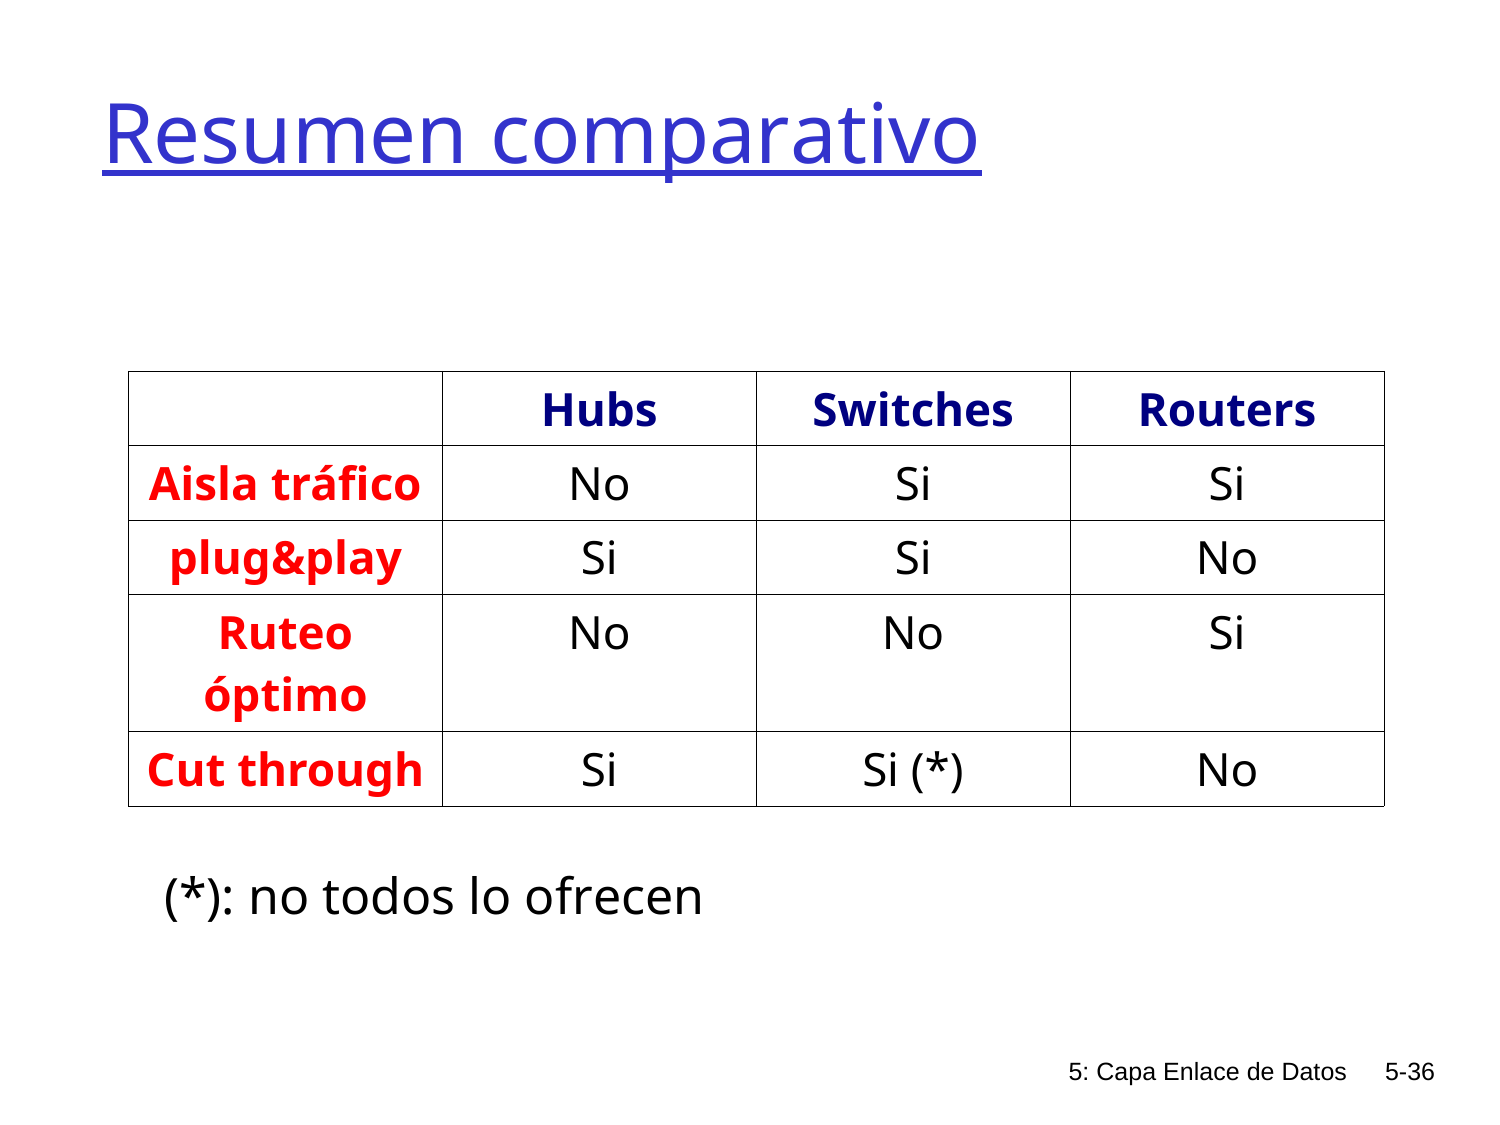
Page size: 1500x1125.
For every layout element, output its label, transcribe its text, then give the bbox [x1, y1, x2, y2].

table_cell Si [443, 732, 756, 806]
table_cell Ruteo óptimo [129, 595, 442, 731]
table_cell plug&play [129, 521, 442, 594]
table_cell Si [757, 446, 1070, 520]
table_header Hubs [443, 372, 756, 445]
table_cell Cut through [129, 732, 442, 806]
table_cell No [1071, 732, 1384, 806]
table_cell Si [757, 521, 1070, 594]
table_cell Si [1071, 446, 1384, 520]
table_cell Si (*) [757, 732, 1070, 806]
table_cell Si [1071, 595, 1384, 731]
table_cell No [757, 595, 1070, 731]
table_cell No [1071, 521, 1384, 594]
table_cell Si [443, 521, 756, 594]
table_header Switches [757, 372, 1070, 445]
table_cell No [443, 595, 756, 731]
table_header [129, 372, 442, 445]
title Resumen comparativo [87, 37, 1363, 225]
text_box (*): no todos lo ofrecen [149, 857, 669, 932]
table_cell Aisla tráfico [129, 446, 442, 520]
table_cell No [443, 446, 756, 520]
table_header Routers [1071, 372, 1384, 445]
